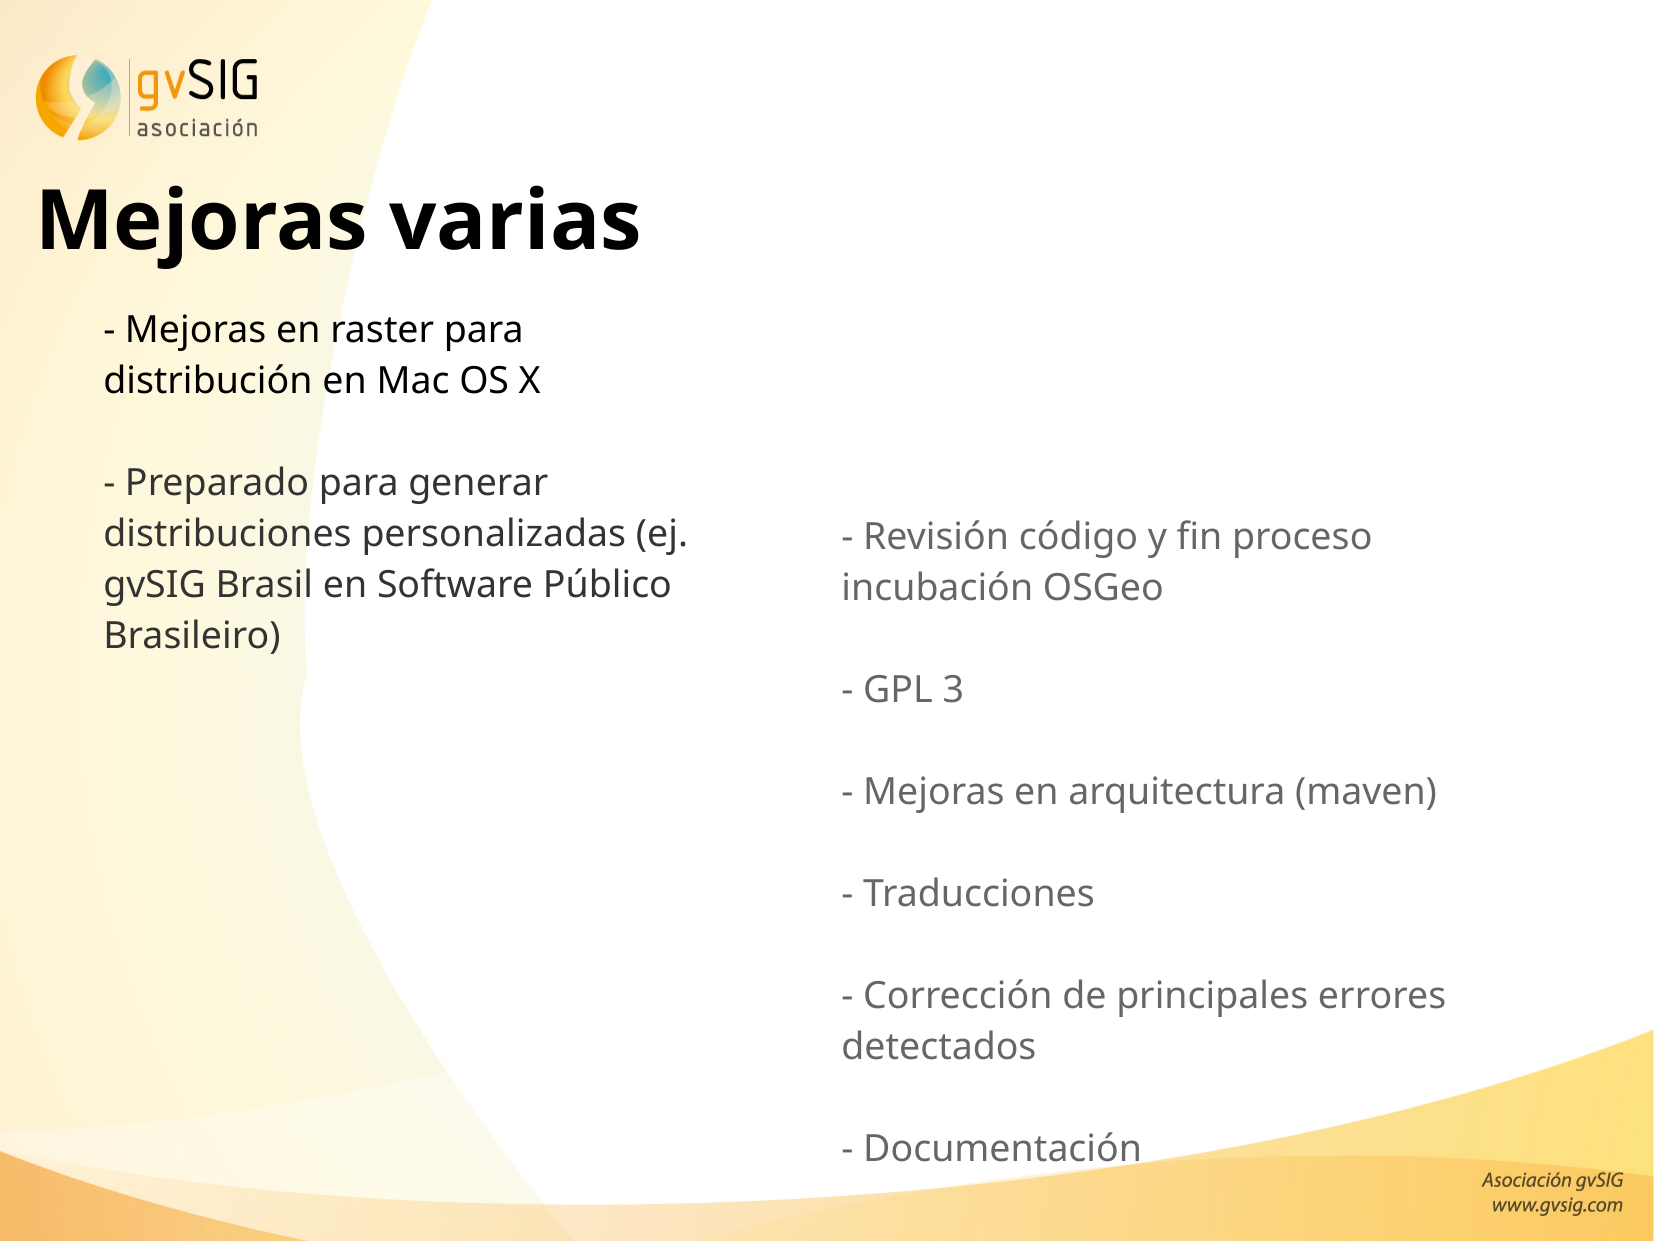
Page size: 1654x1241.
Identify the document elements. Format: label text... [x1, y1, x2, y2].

title Mejoras varias [35, 170, 1523, 265]
picture [0, 0, 1654, 1241]
text_box - Mejoras en raster para distribución en Mac OS X - Preparado para generar distribuciones personalizadas (ej. gvSIG Brasil en Software Público Brasileiro) [88, 295, 739, 902]
text_box - Revisión código y fin proceso incubación OSGeo - GPL 3 - Mejoras en arquitectura (maven) - Traducciones - Corrección de principales errores detectados - Documentación [826, 501, 1536, 1067]
